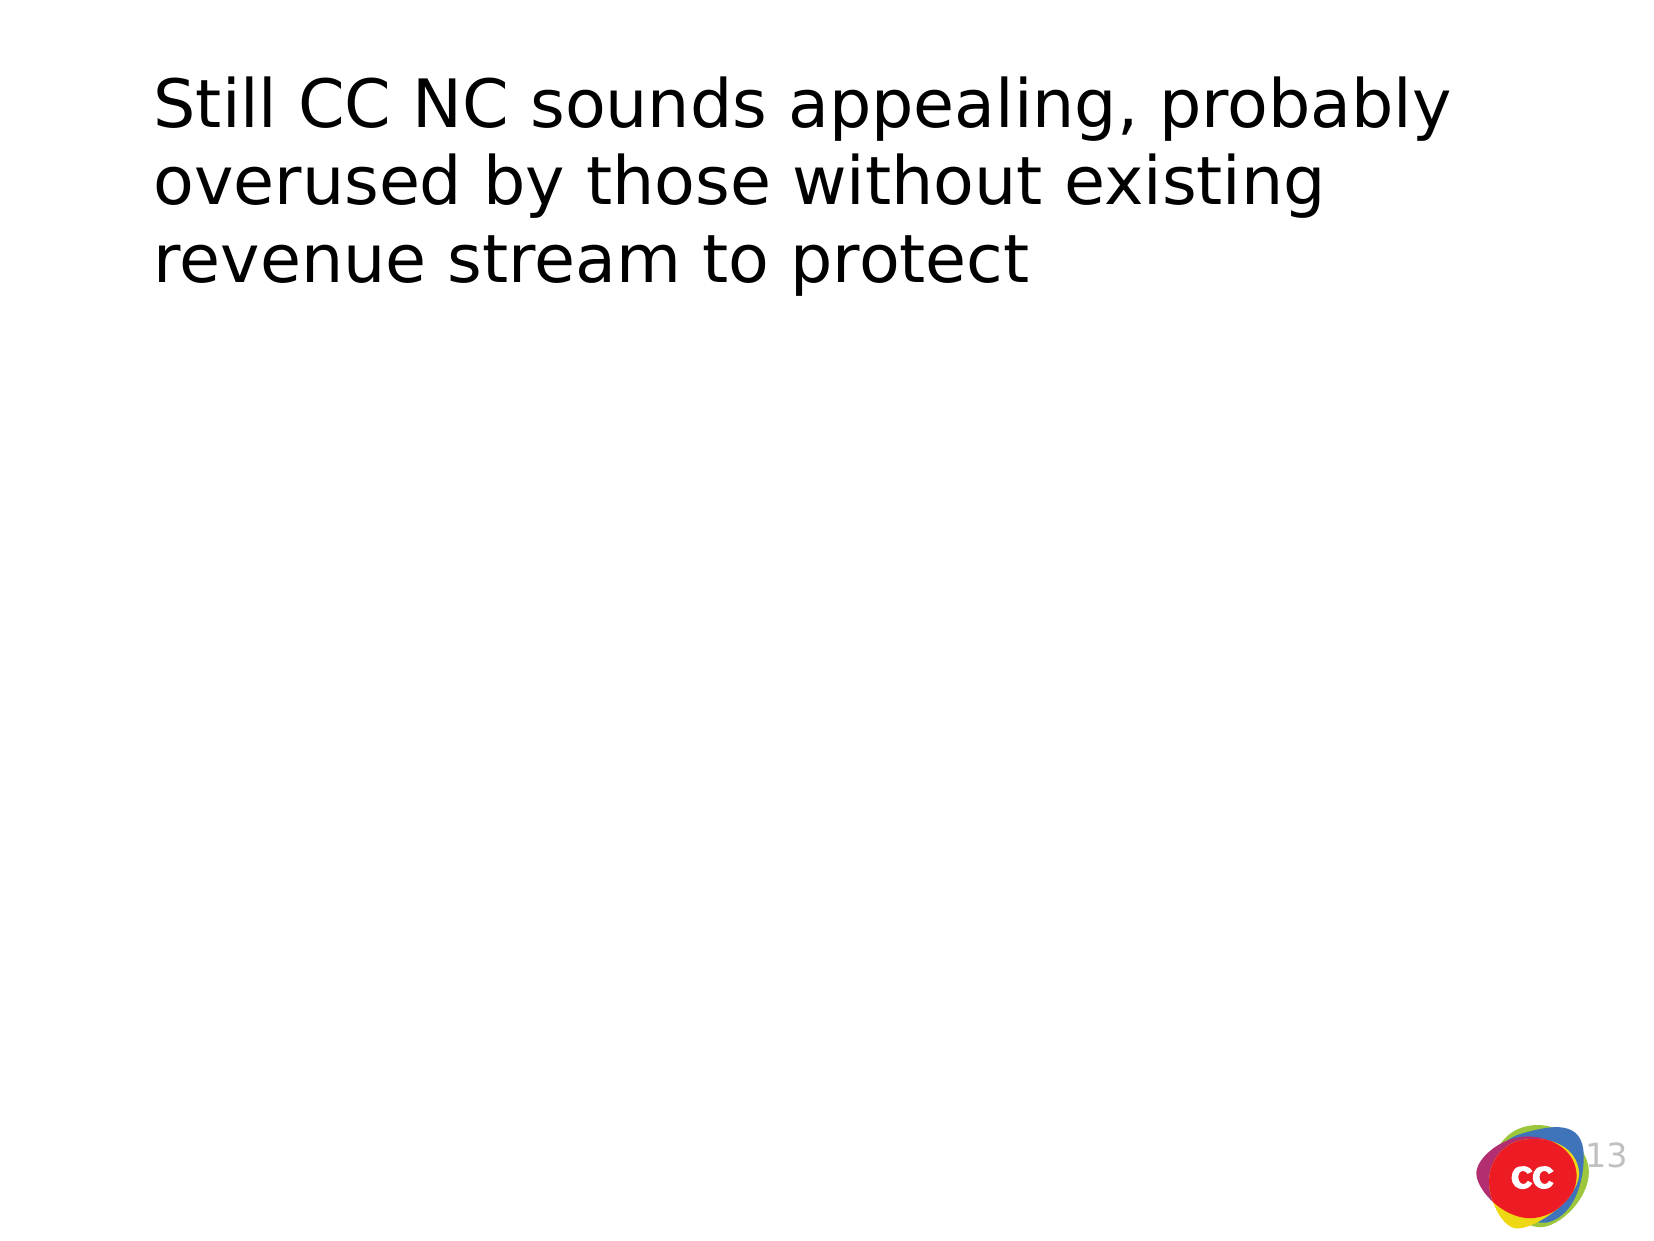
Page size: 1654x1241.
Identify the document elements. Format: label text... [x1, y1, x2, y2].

list Still CC NC sounds appealing, probably overused by those without existing revenue stream to protect [82, 65, 1571, 1062]
